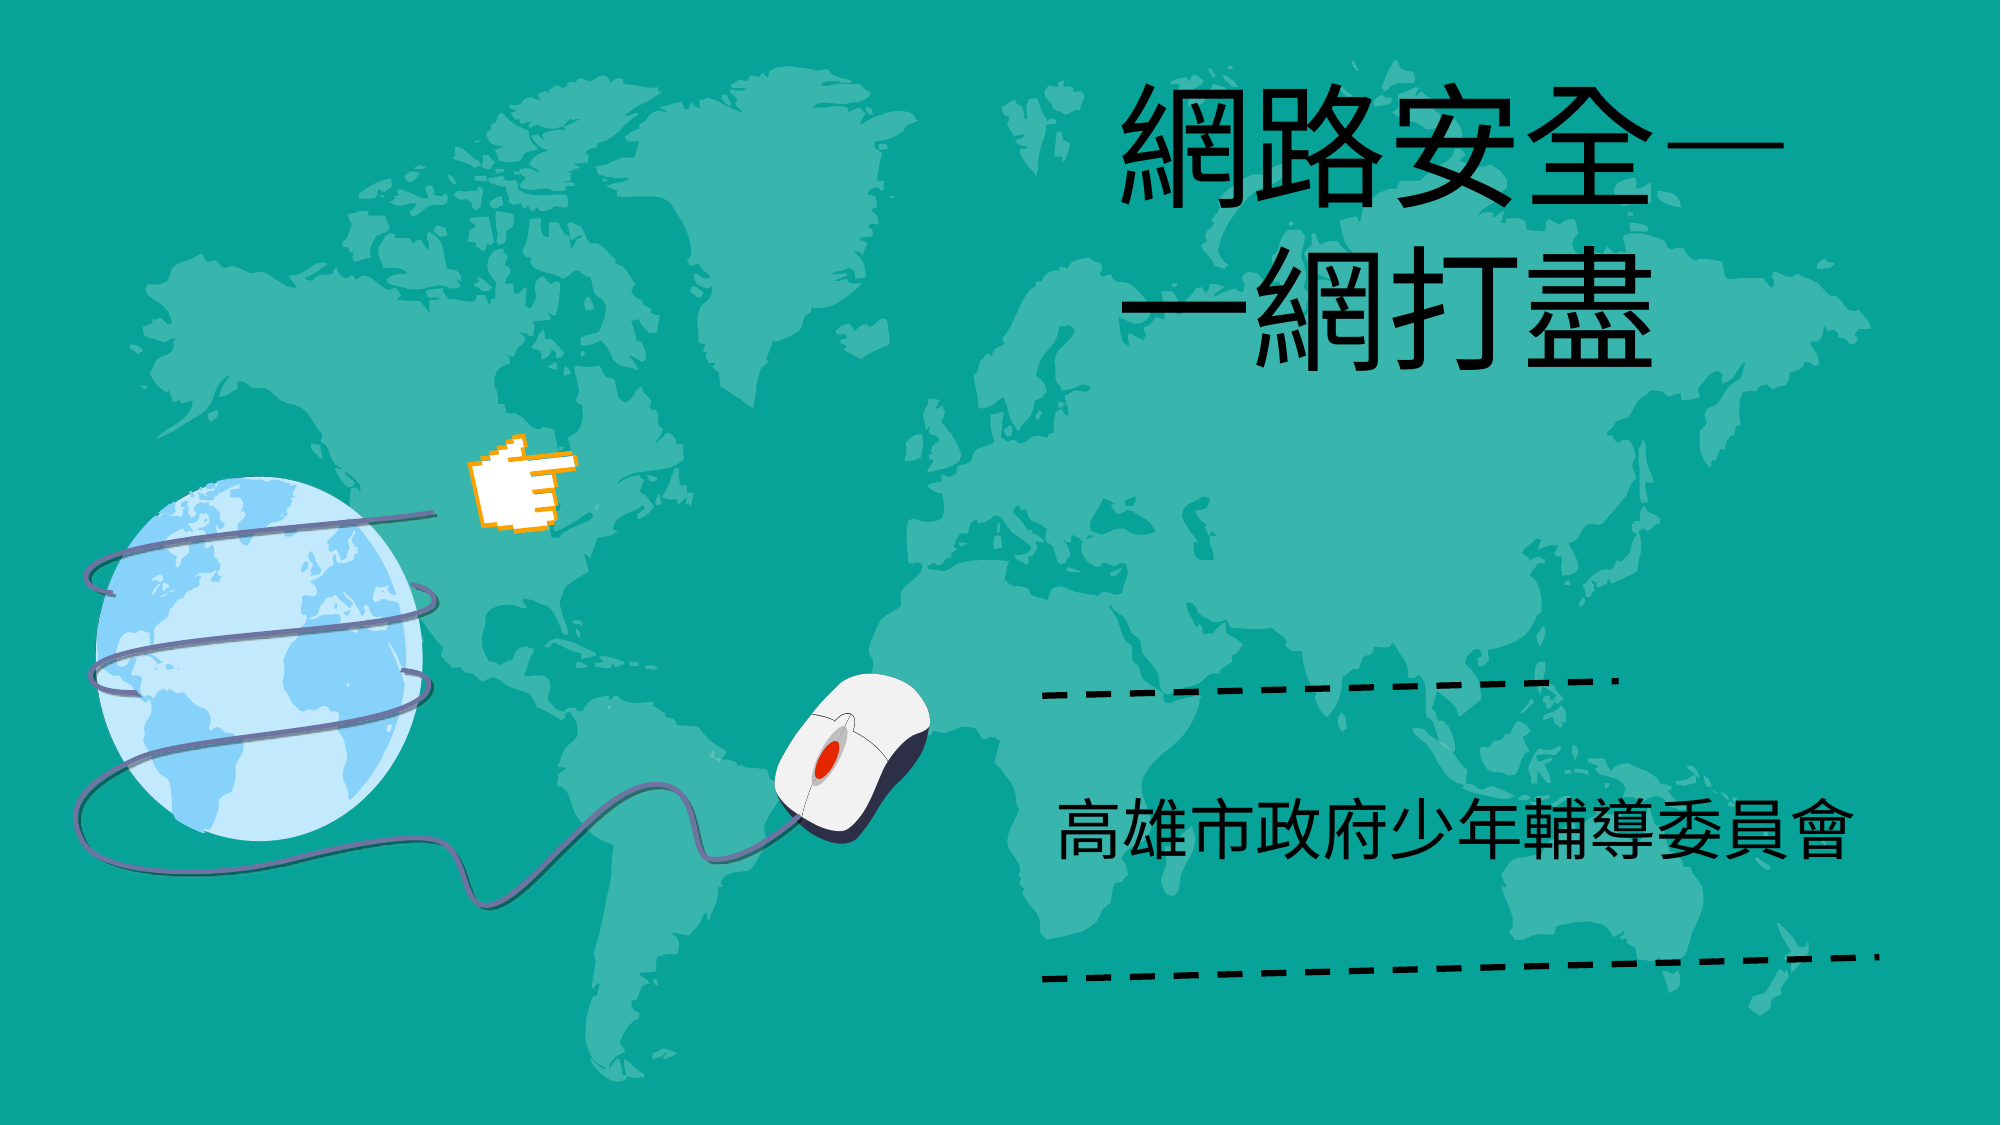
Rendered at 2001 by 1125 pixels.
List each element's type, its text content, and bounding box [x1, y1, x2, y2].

text_box 網路安全— 一網打盡 [1101, 54, 1880, 395]
text_box 高雄市政府少年輔導委員會 [1041, 780, 2000, 876]
text_box [72, 476, 931, 908]
text_box [467, 433, 579, 534]
